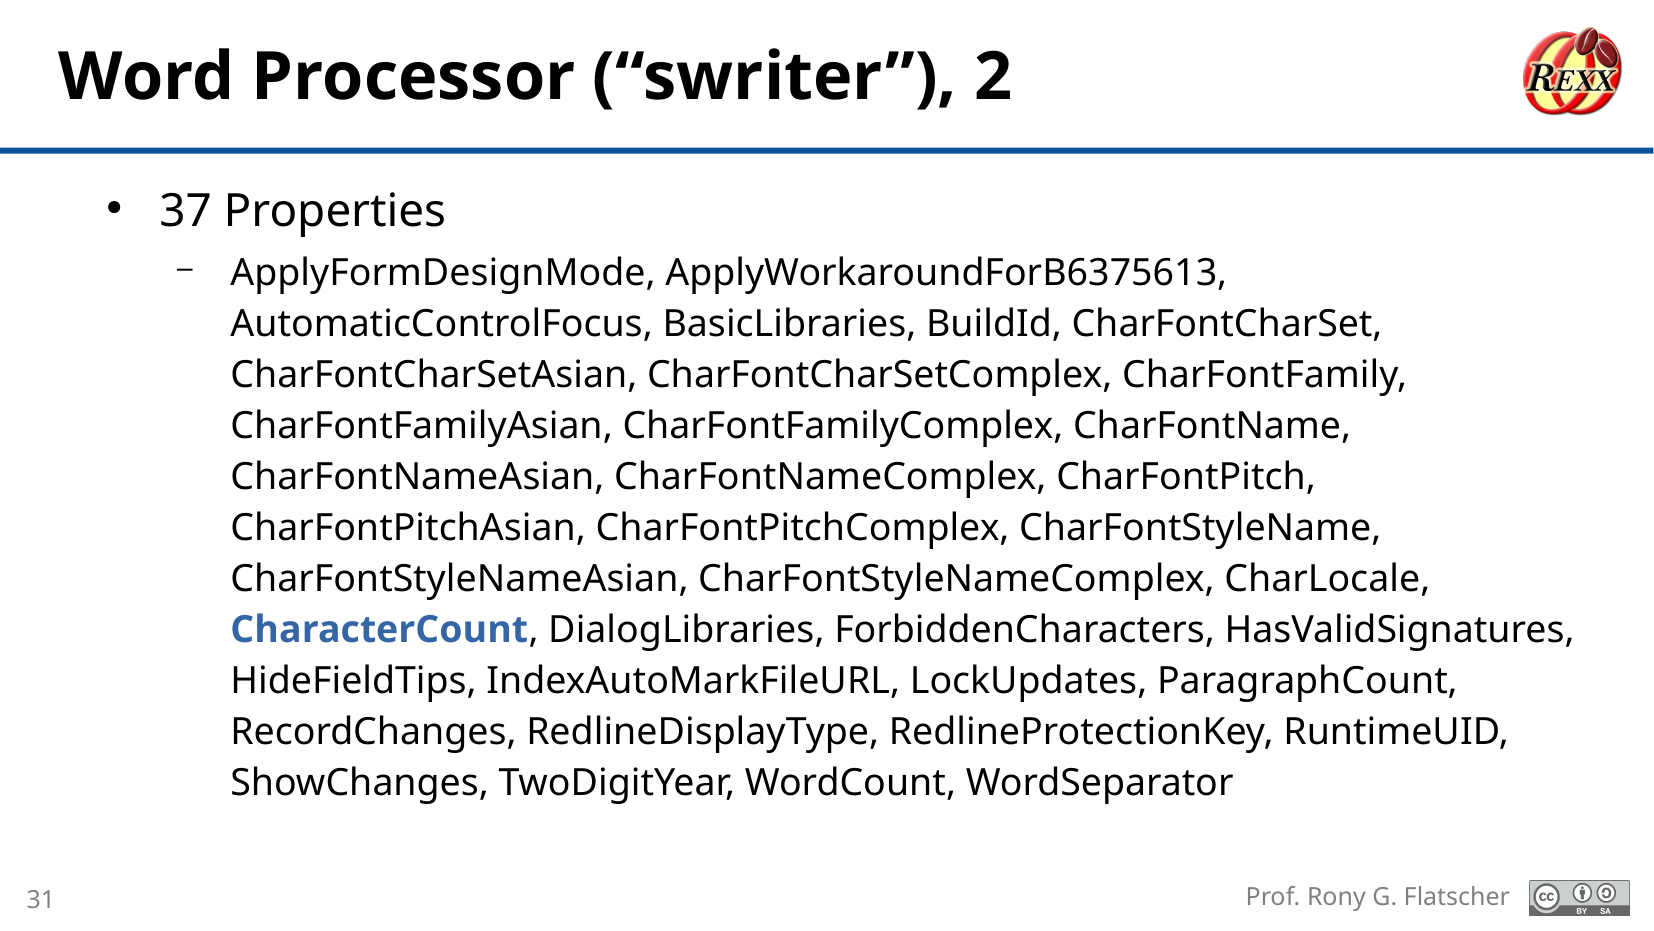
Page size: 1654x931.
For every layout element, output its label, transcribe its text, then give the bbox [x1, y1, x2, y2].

list 37 Properties ApplyFormDesignMode, ApplyWorkaroundForB6375613, AutomaticControlFocus, BasicLibraries, BuildId, CharFontCharSet, CharFontCharSetAsian, CharFontCharSetComplex, CharFontFamily, CharFontFamilyAsian, CharFontFamilyComplex, CharFontName, CharFontNameAsian, CharFontNameComplex, CharFontPitch, CharFontPitchAsian, CharFontPitchComplex, CharFontStyleName, CharFontStyleNameAsian, CharFontStyleNameComplex, CharLocale, CharacterCount, DialogLibraries, ForbiddenCharacters, HasValidSignatures, HideFieldTips, IndexAutoMarkFileURL, LockUpdates, ParagraphCount, RecordChanges, RedlineDisplayType, RedlineProtectionKey, RuntimeUID, ShowChanges, TwoDigitYear, WordCount, WordSeparator [88, 177, 1577, 857]
title Word Processor (“swriter”), 2 [0, 0, 1625, 148]
